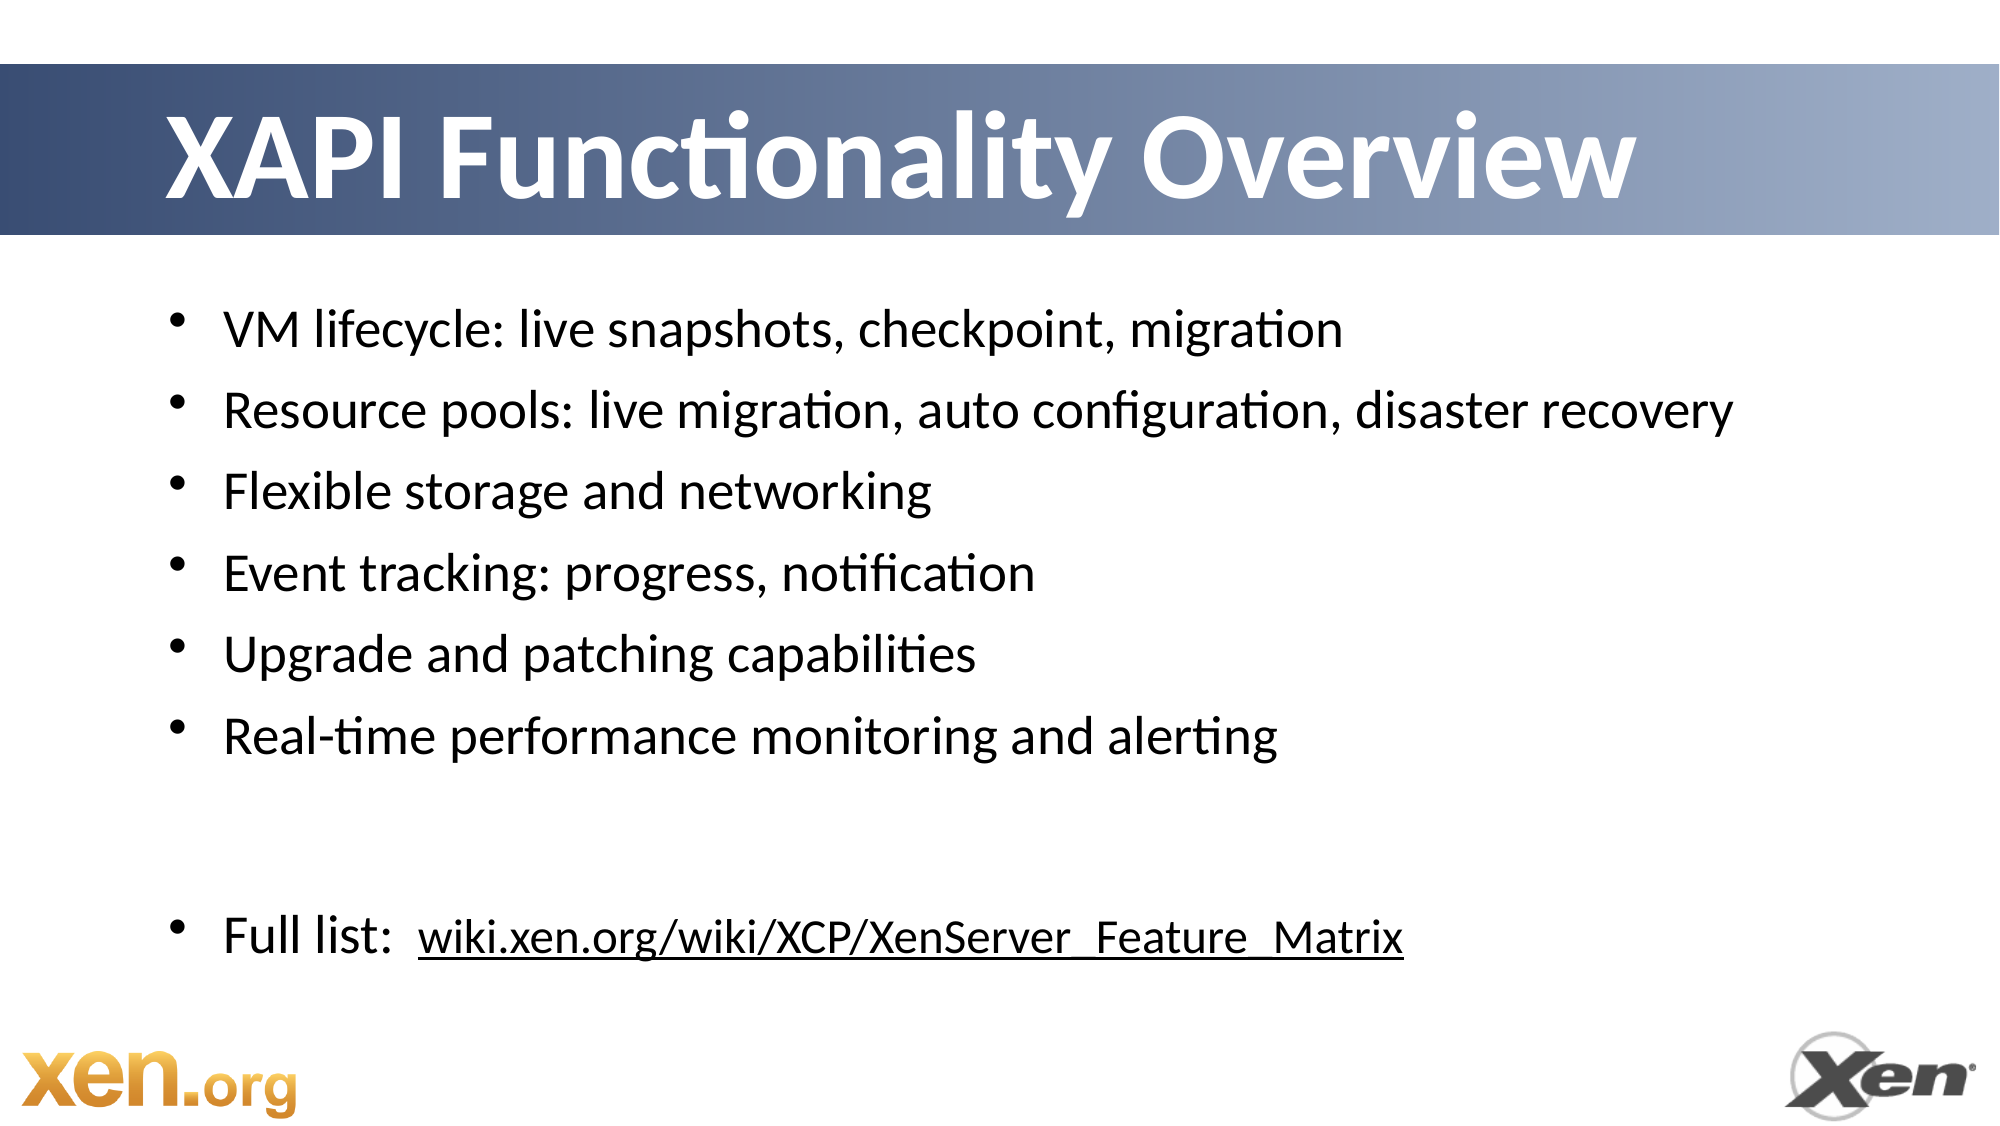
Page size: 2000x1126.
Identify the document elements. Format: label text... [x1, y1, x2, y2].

table_cell Dom0 OS: CentOS, Debian, Fedora, NetBSD, OpenSuse, RHEL 5.x, Solaris 11, … [1779, 1030, 1989, 1126]
list VM lifecycle: live snapshots, checkpoint, migration Resource pools: live migration, auto configuration, disaster recovery Flexible storage and networking Event tracking: progress, notification Upgrade and patching capabilities Real-time performance monitoring and alerting Full list: wiki.xen.org/wiki/XCP/XenServer_Feature_Matrix [149, 296, 1850, 973]
picture [19, 1051, 303, 1123]
title XAPI Functionality Overview [150, 54, 1850, 243]
